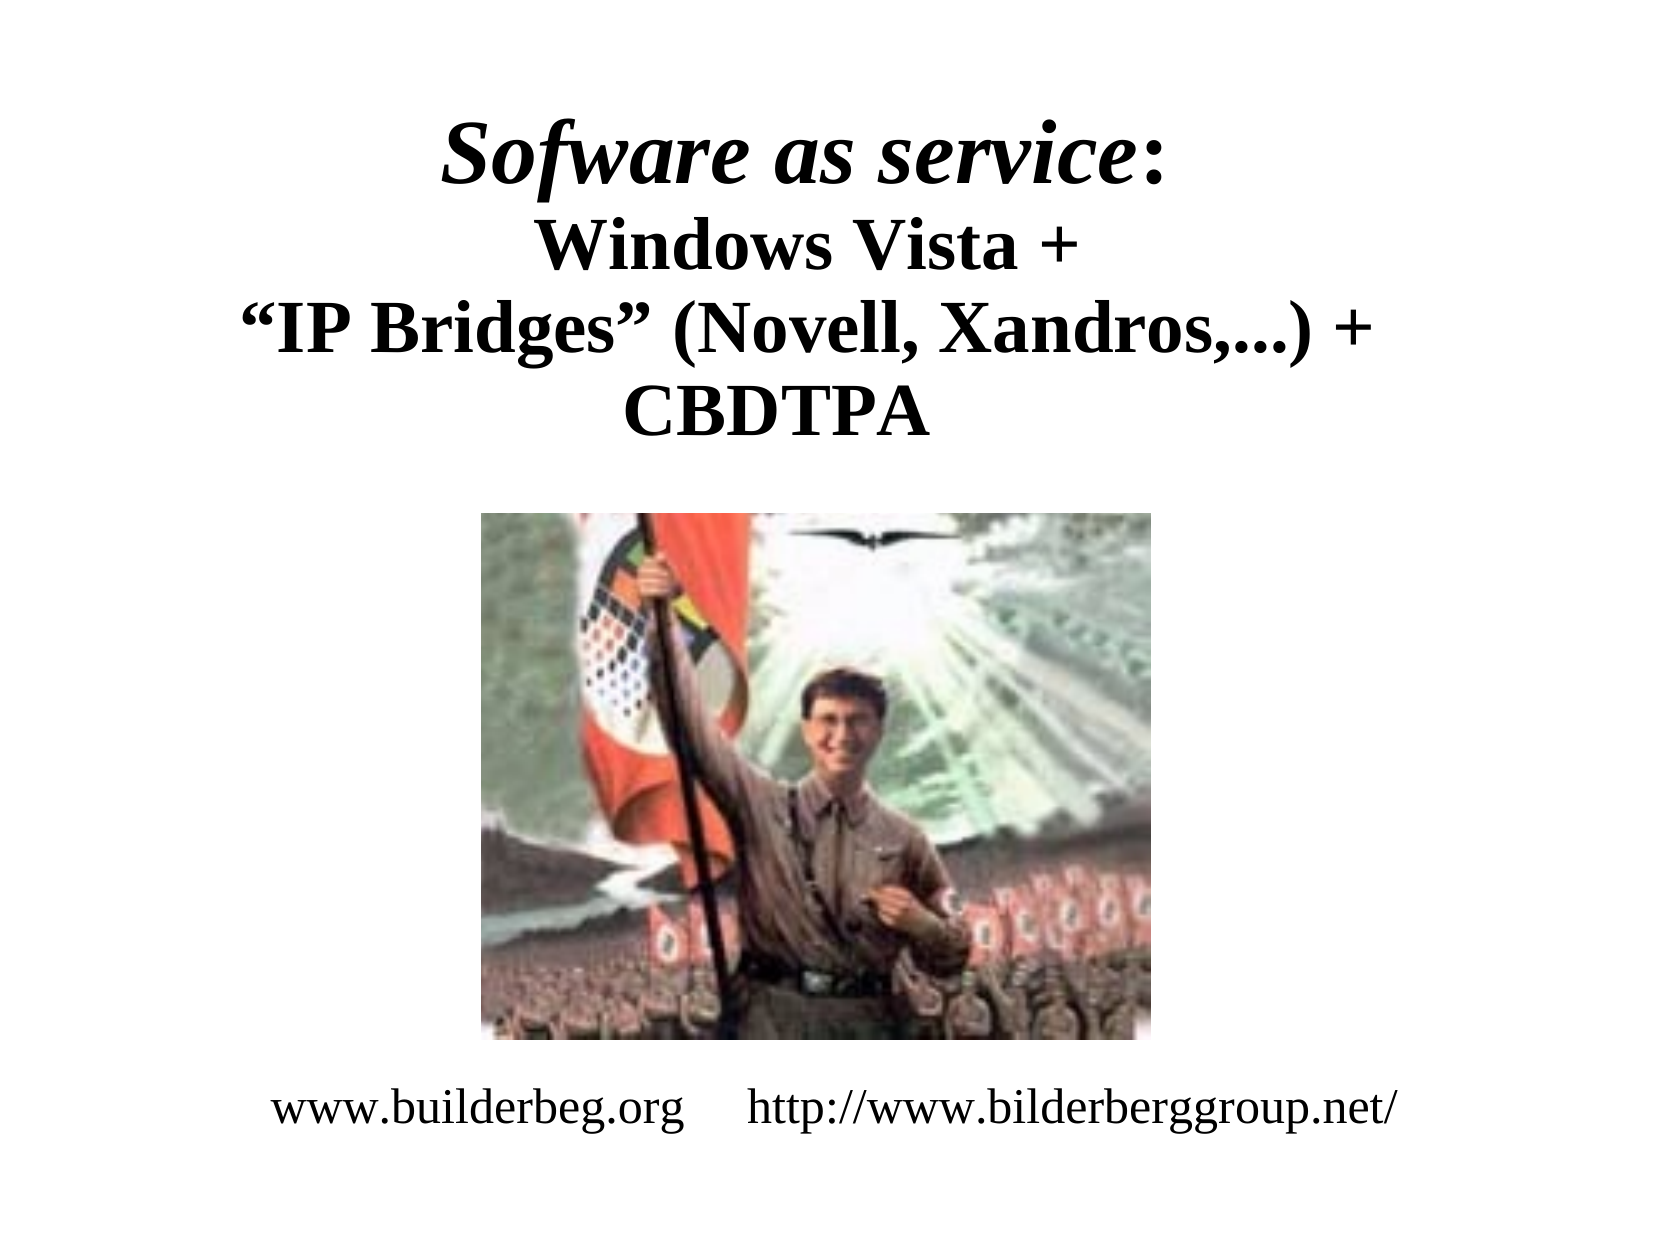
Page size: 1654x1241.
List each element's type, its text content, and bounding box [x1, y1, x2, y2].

title Sofware as service: Windows Vista + “IP Bridges” (Novell, Xandros,...) + CBDTPA = [62, 93, 1572, 460]
text_box www.builderbeg.org http://www.bilderberggroup.net/ [270, 1078, 1375, 1134]
picture [481, 513, 1151, 1040]
